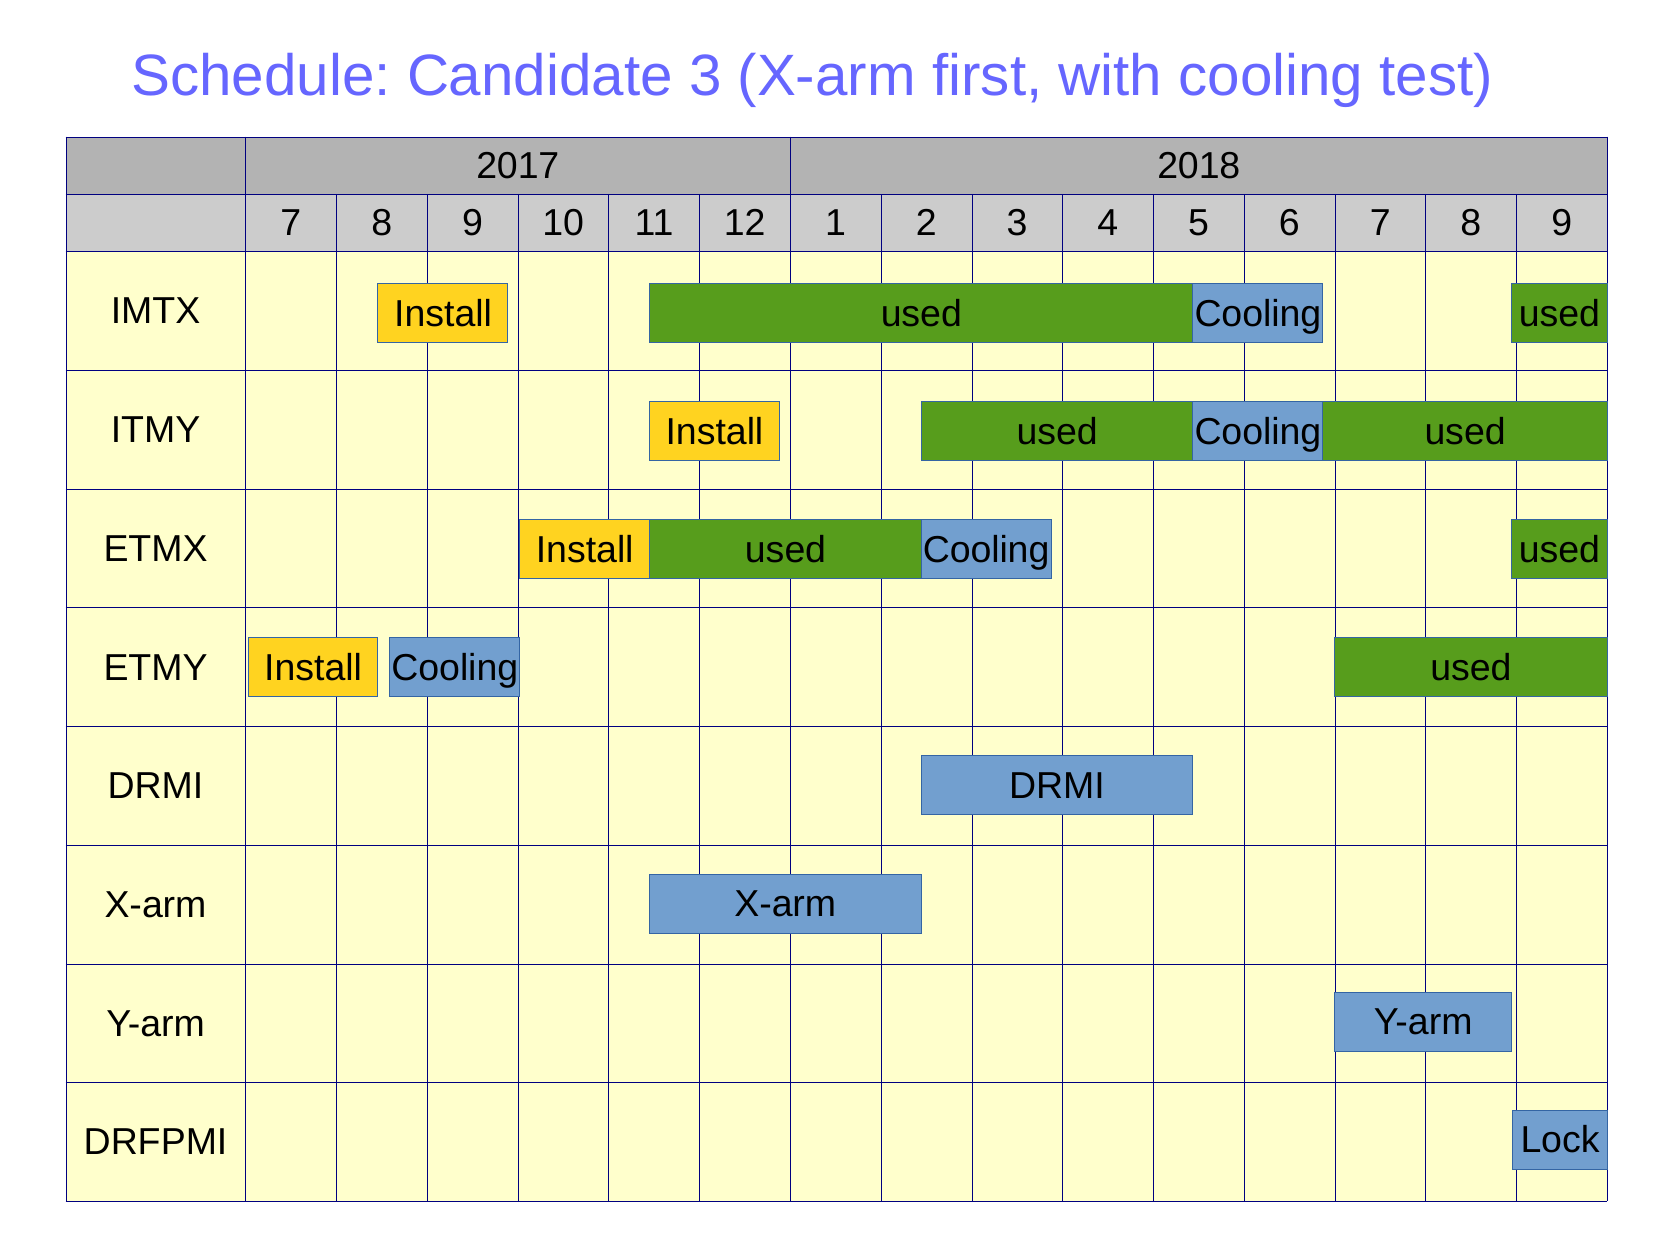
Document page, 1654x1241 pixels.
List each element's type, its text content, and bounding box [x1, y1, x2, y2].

table_cell [700, 727, 790, 845]
text_box used [649, 283, 1193, 343]
table_cell [609, 579, 699, 607]
table_cell ITMY [67, 371, 245, 489]
table_cell [973, 815, 1062, 845]
table_cell [246, 252, 336, 370]
table_cell [1517, 252, 1607, 283]
table_cell [519, 727, 608, 845]
table_cell [519, 846, 608, 964]
table_cell [973, 608, 1062, 726]
table_cell [1245, 608, 1335, 726]
text_box Install [519, 519, 649, 579]
text_box Cooling [922, 519, 1052, 579]
table_cell [700, 371, 790, 489]
table_cell [1154, 608, 1244, 726]
table_cell [1336, 608, 1425, 637]
table_cell X-arm [67, 846, 245, 964]
table_cell [1063, 461, 1153, 489]
table_cell 12 [700, 195, 790, 251]
table_cell [337, 846, 427, 964]
table_cell 6 [1245, 195, 1335, 251]
table_cell [337, 1083, 427, 1201]
table_cell [973, 461, 1062, 489]
table_cell [700, 1083, 790, 1201]
table_cell [1154, 252, 1244, 283]
table_cell [1154, 371, 1244, 401]
table_cell [882, 252, 972, 283]
table_cell [1063, 371, 1153, 401]
table_cell [1063, 965, 1153, 1082]
table_cell [1063, 846, 1153, 964]
text_box X-arm [649, 874, 922, 934]
table_cell [791, 371, 881, 489]
table_cell [519, 490, 608, 519]
table_header 2018 [791, 138, 1607, 194]
table_cell [428, 965, 518, 1082]
table_cell [246, 1083, 336, 1201]
table_cell [519, 1083, 608, 1201]
table_cell [1517, 461, 1607, 489]
table_cell [1154, 490, 1244, 607]
table_cell [1517, 846, 1607, 964]
table_cell [1063, 815, 1153, 845]
table_header [67, 138, 245, 194]
table_cell [1154, 846, 1244, 964]
text_box Install [649, 401, 780, 461]
table_cell [609, 1083, 699, 1201]
table_cell [700, 490, 790, 519]
table_cell [246, 846, 336, 964]
text_box Lock [1512, 1110, 1608, 1170]
table_cell [700, 252, 790, 283]
table_cell [1426, 846, 1516, 964]
table_cell [1154, 343, 1244, 370]
table_cell [428, 490, 518, 607]
table_cell Y-arm [67, 965, 245, 1082]
table_cell [1517, 371, 1607, 401]
table_cell [609, 490, 699, 519]
table_cell [882, 490, 972, 519]
table_cell [791, 934, 881, 964]
table_cell [973, 490, 1062, 607]
text_box Cooling [1193, 283, 1323, 343]
table_cell [1063, 490, 1153, 607]
table_cell 2 [882, 195, 972, 251]
table_cell [1336, 252, 1425, 370]
table_cell [1336, 490, 1425, 607]
table_cell [246, 965, 336, 1082]
table_cell [1426, 727, 1516, 845]
table_cell [1426, 697, 1516, 726]
table_cell [973, 1083, 1062, 1201]
table_cell [609, 846, 699, 964]
table_cell [337, 608, 427, 726]
table_cell [882, 727, 972, 845]
table_cell [700, 608, 790, 726]
text_box Y-arm [1334, 992, 1512, 1052]
table_cell 8 [1426, 195, 1516, 251]
table_cell 3 [973, 195, 1062, 251]
text_box Install [377, 283, 508, 343]
table_cell [1336, 846, 1425, 964]
table_cell [791, 608, 881, 726]
table_cell ETMX [67, 490, 245, 607]
table_cell [609, 252, 699, 370]
text_box used [1511, 283, 1608, 343]
table_cell [337, 727, 427, 845]
table_cell [428, 697, 518, 726]
text_box used [921, 401, 1193, 461]
table_cell ETMY [67, 608, 245, 726]
table_cell [1517, 697, 1607, 726]
table_cell 5 [1154, 195, 1244, 251]
table_cell [1063, 727, 1153, 755]
table_cell [1245, 846, 1335, 964]
table_cell [791, 252, 881, 283]
table_cell [973, 343, 1062, 370]
table_cell [1245, 965, 1335, 1082]
table_cell [973, 965, 1062, 1082]
table_cell [428, 252, 518, 370]
table_cell [428, 846, 518, 964]
table_cell [1426, 1083, 1516, 1201]
table_cell 8 [337, 195, 427, 251]
table_cell [246, 371, 336, 489]
text_box Install [248, 637, 378, 697]
table_cell [1517, 965, 1607, 1082]
table_cell DRMI [67, 727, 245, 845]
table_cell [67, 195, 245, 251]
table_cell [1154, 461, 1244, 489]
table_cell [1336, 965, 1425, 992]
table_cell [1154, 727, 1244, 845]
table_cell [791, 490, 881, 519]
table_cell [1517, 1170, 1607, 1201]
table_cell [428, 727, 518, 845]
table_cell [1517, 727, 1607, 845]
table_cell [882, 343, 972, 370]
text_box used [1334, 637, 1608, 697]
table_cell [609, 371, 699, 489]
table_cell [1154, 1083, 1244, 1201]
table_cell [882, 579, 972, 607]
table_cell [337, 965, 427, 1082]
table_cell [973, 252, 1062, 283]
table_cell IMTX [67, 252, 245, 370]
table_cell [700, 846, 790, 874]
text_box Cooling [389, 637, 520, 697]
table_cell [700, 934, 790, 964]
table_cell [1063, 343, 1153, 370]
table_cell 1 [791, 195, 881, 251]
table_cell [246, 490, 336, 607]
table_cell 10 [519, 195, 608, 251]
table_cell [791, 579, 881, 607]
text_box used [1511, 519, 1608, 579]
table_cell [609, 965, 699, 1082]
table_cell [700, 343, 790, 370]
table_cell [519, 579, 608, 607]
text_box Cooling [1193, 401, 1322, 461]
table_cell [246, 727, 336, 845]
table_cell [1426, 252, 1516, 370]
table_cell [337, 252, 427, 370]
table_cell [882, 1083, 972, 1201]
table_cell 7 [246, 195, 336, 251]
table_cell DRFPMI [67, 1083, 245, 1201]
table_cell [1063, 252, 1153, 283]
table_header 2017 [246, 138, 790, 194]
table_cell [1245, 1083, 1335, 1201]
table_cell [973, 371, 1062, 401]
table_cell [1336, 1083, 1425, 1201]
table_cell [973, 727, 1062, 755]
table_cell [1336, 461, 1425, 489]
table_cell [973, 846, 1062, 964]
table_cell [1517, 343, 1607, 370]
table_cell [1245, 490, 1335, 607]
table_cell [428, 608, 518, 637]
text_box DRMI [921, 755, 1193, 815]
table_cell [519, 252, 608, 370]
table_cell [1245, 727, 1335, 845]
text_box used [649, 519, 922, 579]
table_cell [791, 846, 881, 874]
table_cell [882, 965, 972, 1082]
table_cell [428, 1083, 518, 1201]
table_cell [791, 343, 881, 370]
table_cell 7 [1336, 195, 1425, 251]
table_cell [1517, 1083, 1607, 1110]
table_cell [1426, 608, 1516, 637]
table_cell [1336, 371, 1425, 401]
table_cell 9 [428, 195, 518, 251]
text_box Schedule: Candidate 3 (X-arm first, with cooling test) [116, 35, 1511, 116]
table_cell [700, 965, 790, 1082]
table_cell 4 [1063, 195, 1153, 251]
table_cell 9 [1517, 195, 1607, 251]
table_cell [1426, 461, 1516, 489]
table_cell [1517, 579, 1607, 607]
table_cell [882, 371, 972, 489]
table_cell [1336, 697, 1425, 726]
table_cell [609, 727, 699, 845]
table_cell [791, 727, 881, 845]
table_cell [1426, 965, 1516, 1082]
table_cell [791, 1083, 881, 1201]
table_cell [519, 965, 608, 1082]
table_cell [700, 579, 790, 607]
table_cell [791, 965, 881, 1082]
table_cell [882, 846, 972, 964]
table_cell [246, 608, 336, 726]
table_cell [1245, 461, 1335, 489]
table_cell [337, 371, 427, 489]
text_box used [1322, 401, 1608, 461]
table_cell [1517, 490, 1607, 519]
table_cell [1063, 608, 1153, 726]
table_cell [1245, 371, 1335, 401]
table_cell [1336, 727, 1425, 845]
table_cell [1154, 965, 1244, 1082]
table_cell [609, 608, 699, 726]
table_cell [1426, 371, 1516, 401]
table_cell [882, 608, 972, 726]
table_cell [519, 371, 608, 489]
table_cell [519, 608, 608, 726]
table_cell [428, 371, 518, 489]
table_cell [1245, 252, 1335, 370]
table_cell [1336, 1052, 1425, 1082]
table_cell [337, 490, 427, 607]
table_cell [1063, 1083, 1153, 1201]
table_cell [1517, 608, 1607, 637]
table_cell 11 [609, 195, 699, 251]
table_cell [1426, 490, 1516, 607]
